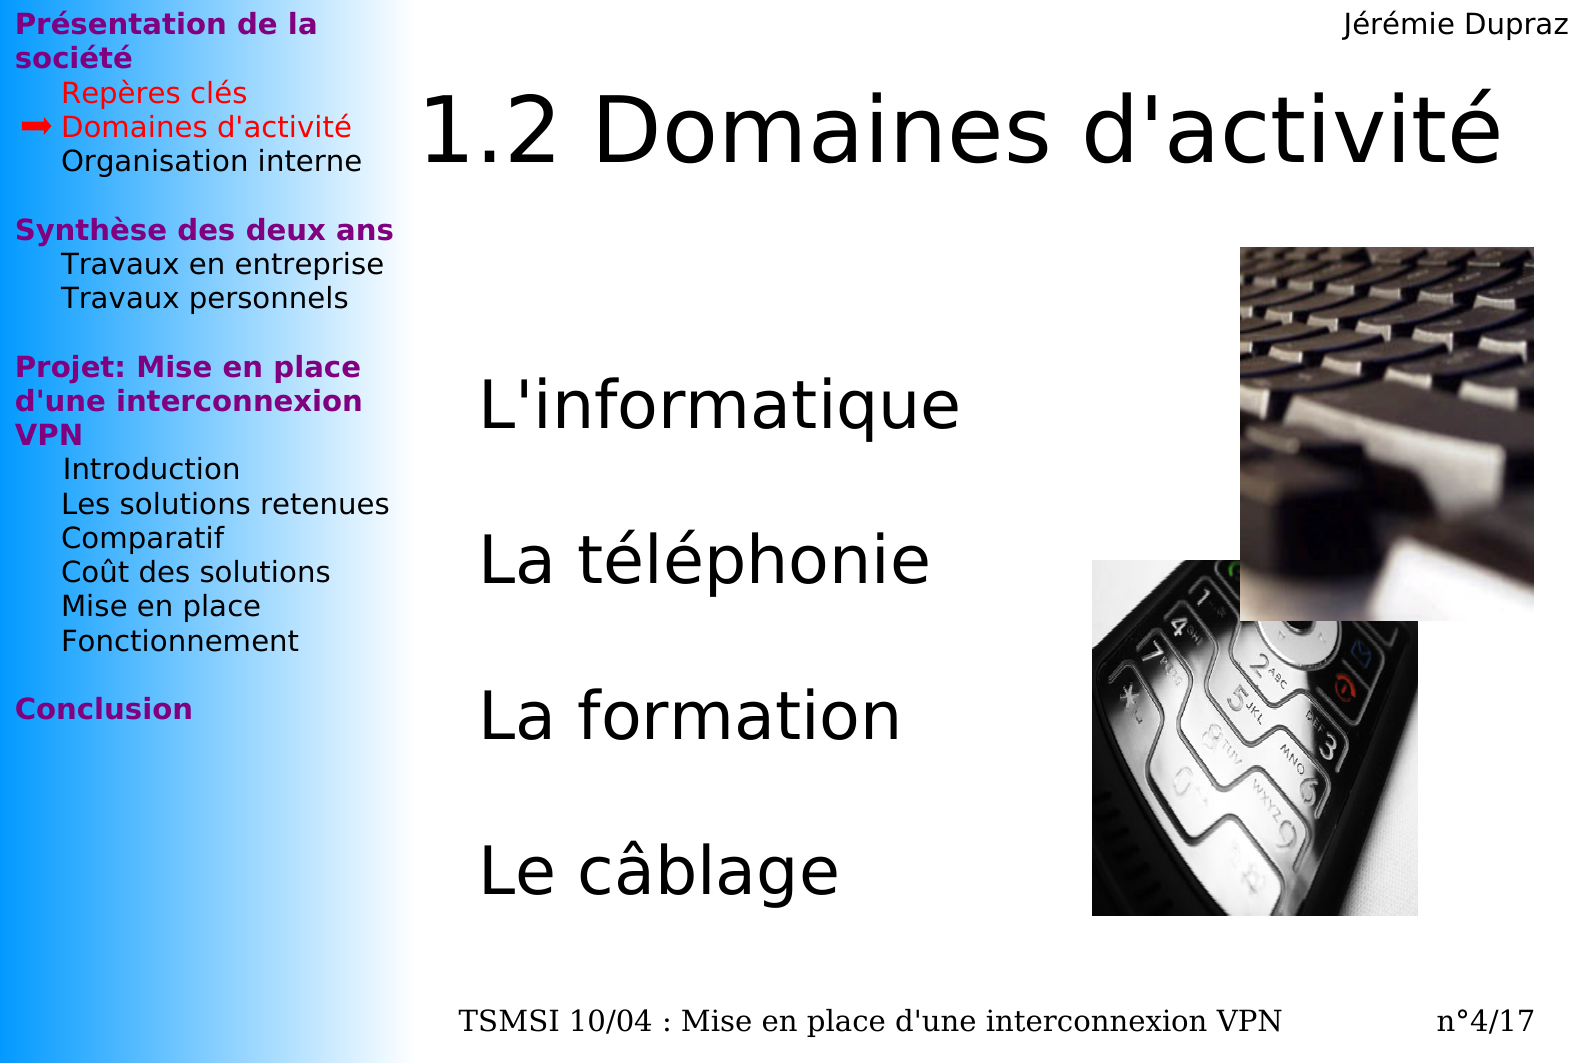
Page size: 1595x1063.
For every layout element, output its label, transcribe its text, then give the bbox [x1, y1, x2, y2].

title 1.2 Domaines d'activité [354, 42, 1506, 220]
text_box [21, 117, 52, 135]
text_box Présentation de la société Repères clés Domaines d'activité Organisation interne Synthèse des deux ans Travaux en entreprise Travaux personnels Projet: Mise en place d'une interconnexion VPN Introduction Les solutions retenues Comparatif Coût des solutions Mise en place Fonctionnement Conclusion [0, 0, 414, 1063]
subtitle L'informatique La téléphonie La formation Le câblage [442, 248, 1515, 951]
picture [1092, 247, 1534, 916]
